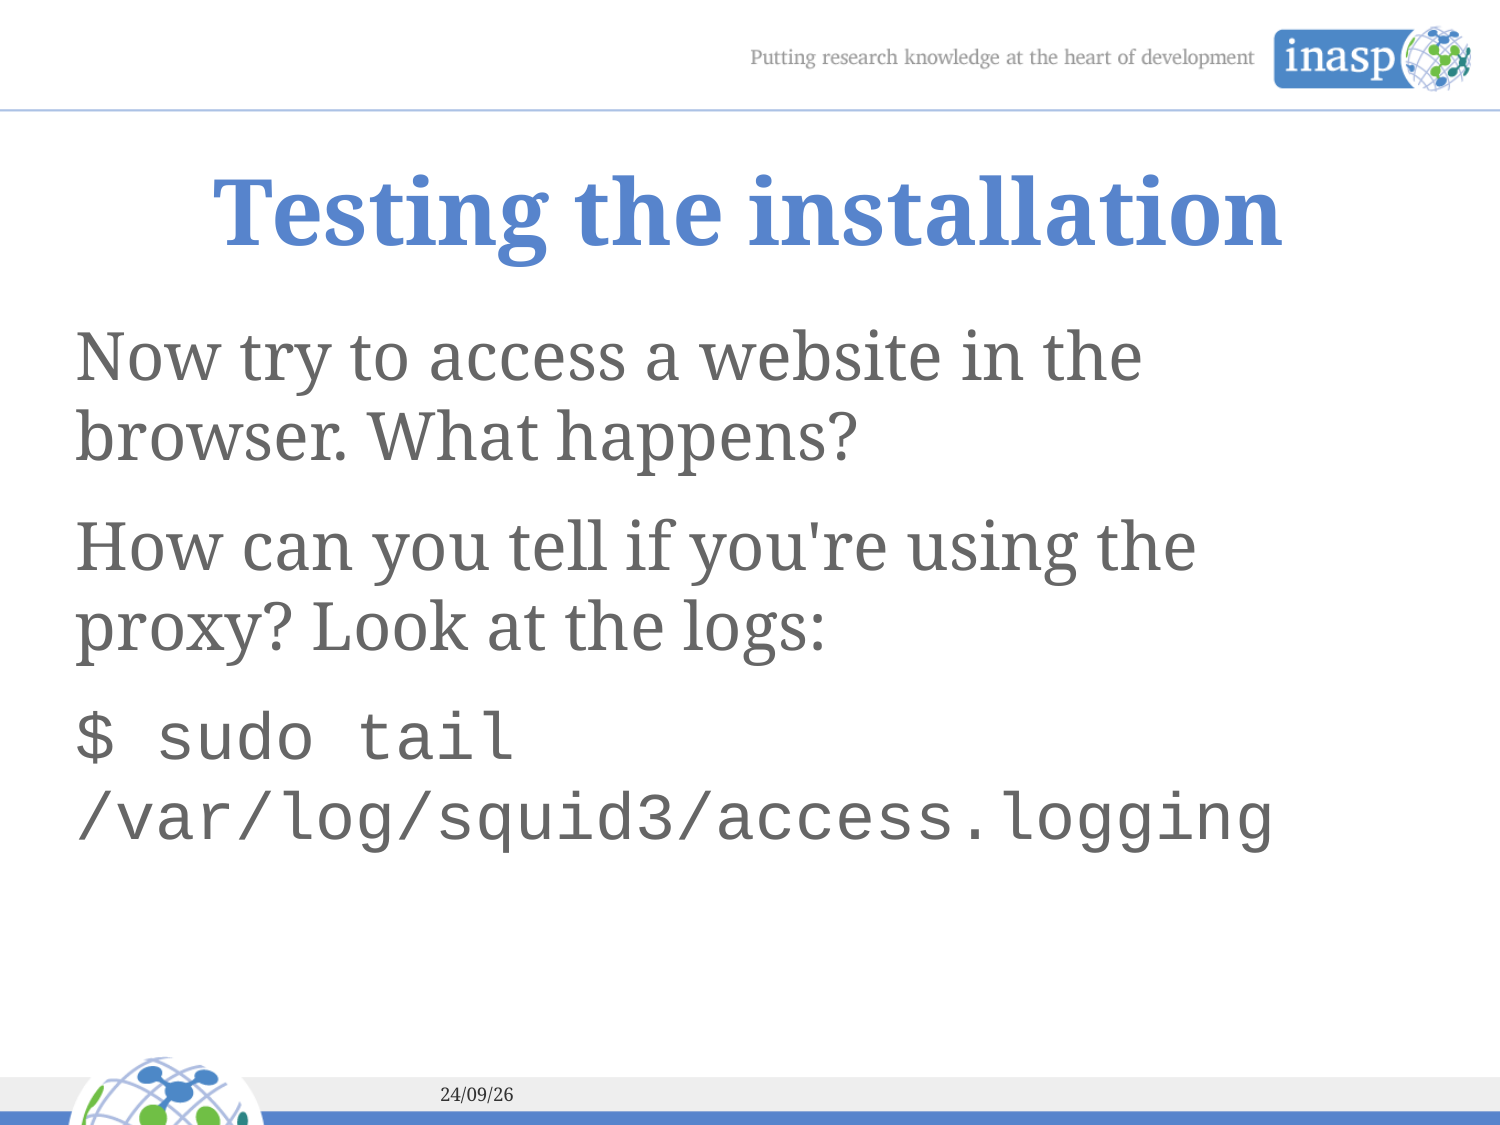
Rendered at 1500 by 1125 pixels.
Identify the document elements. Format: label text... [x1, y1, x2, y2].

title Testing the installation [75, 129, 1426, 313]
list Now try to access a website in the browser. What happens? How can you tell if you're using the proxy? Look at the logs: $ sudo tail /var/log/squid3/access.logging [75, 313, 1426, 967]
picture [0, 0, 1500, 1125]
